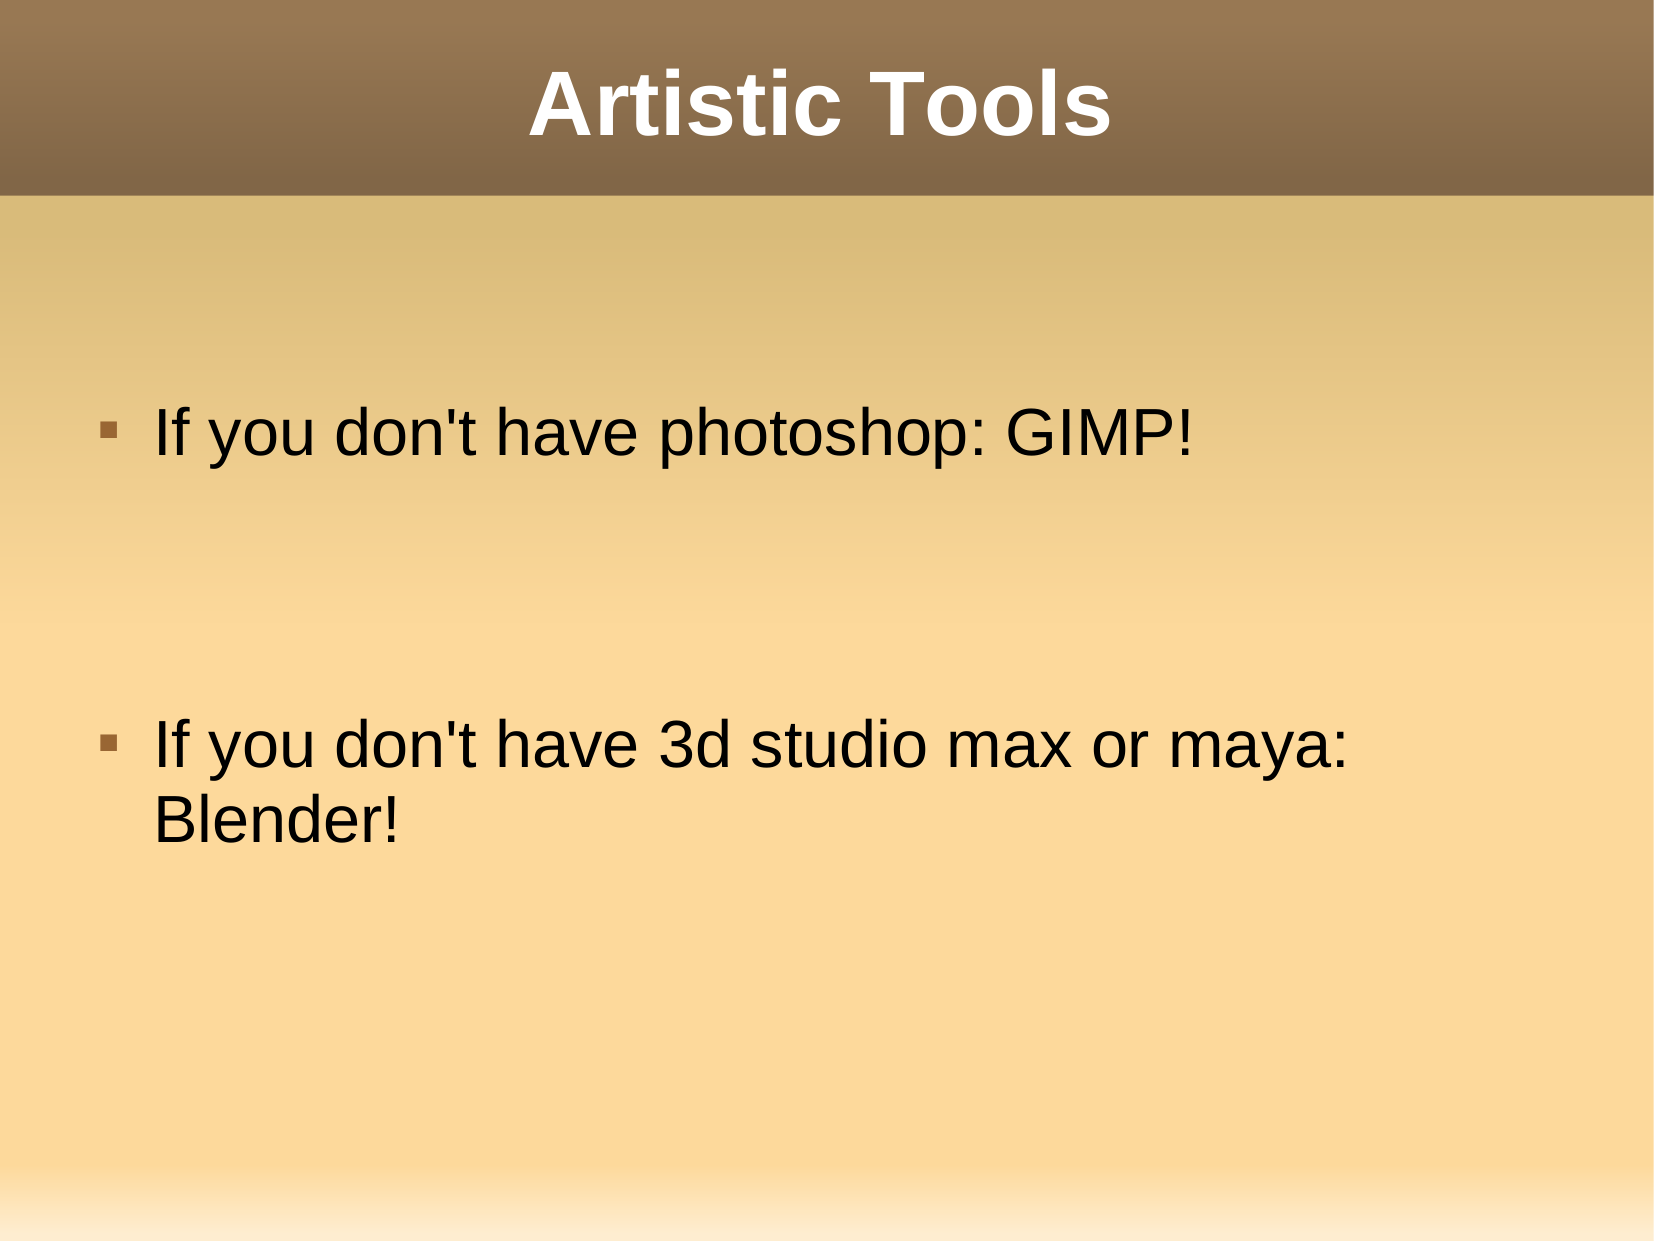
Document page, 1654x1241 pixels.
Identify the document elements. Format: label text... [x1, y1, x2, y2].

picture [0, 0, 1654, 1241]
list If you don't have photoshop: GIMP! If you don't have 3d studio max or maya: Blender! [82, 290, 1571, 1109]
title Artistic Tools [76, 0, 1565, 208]
